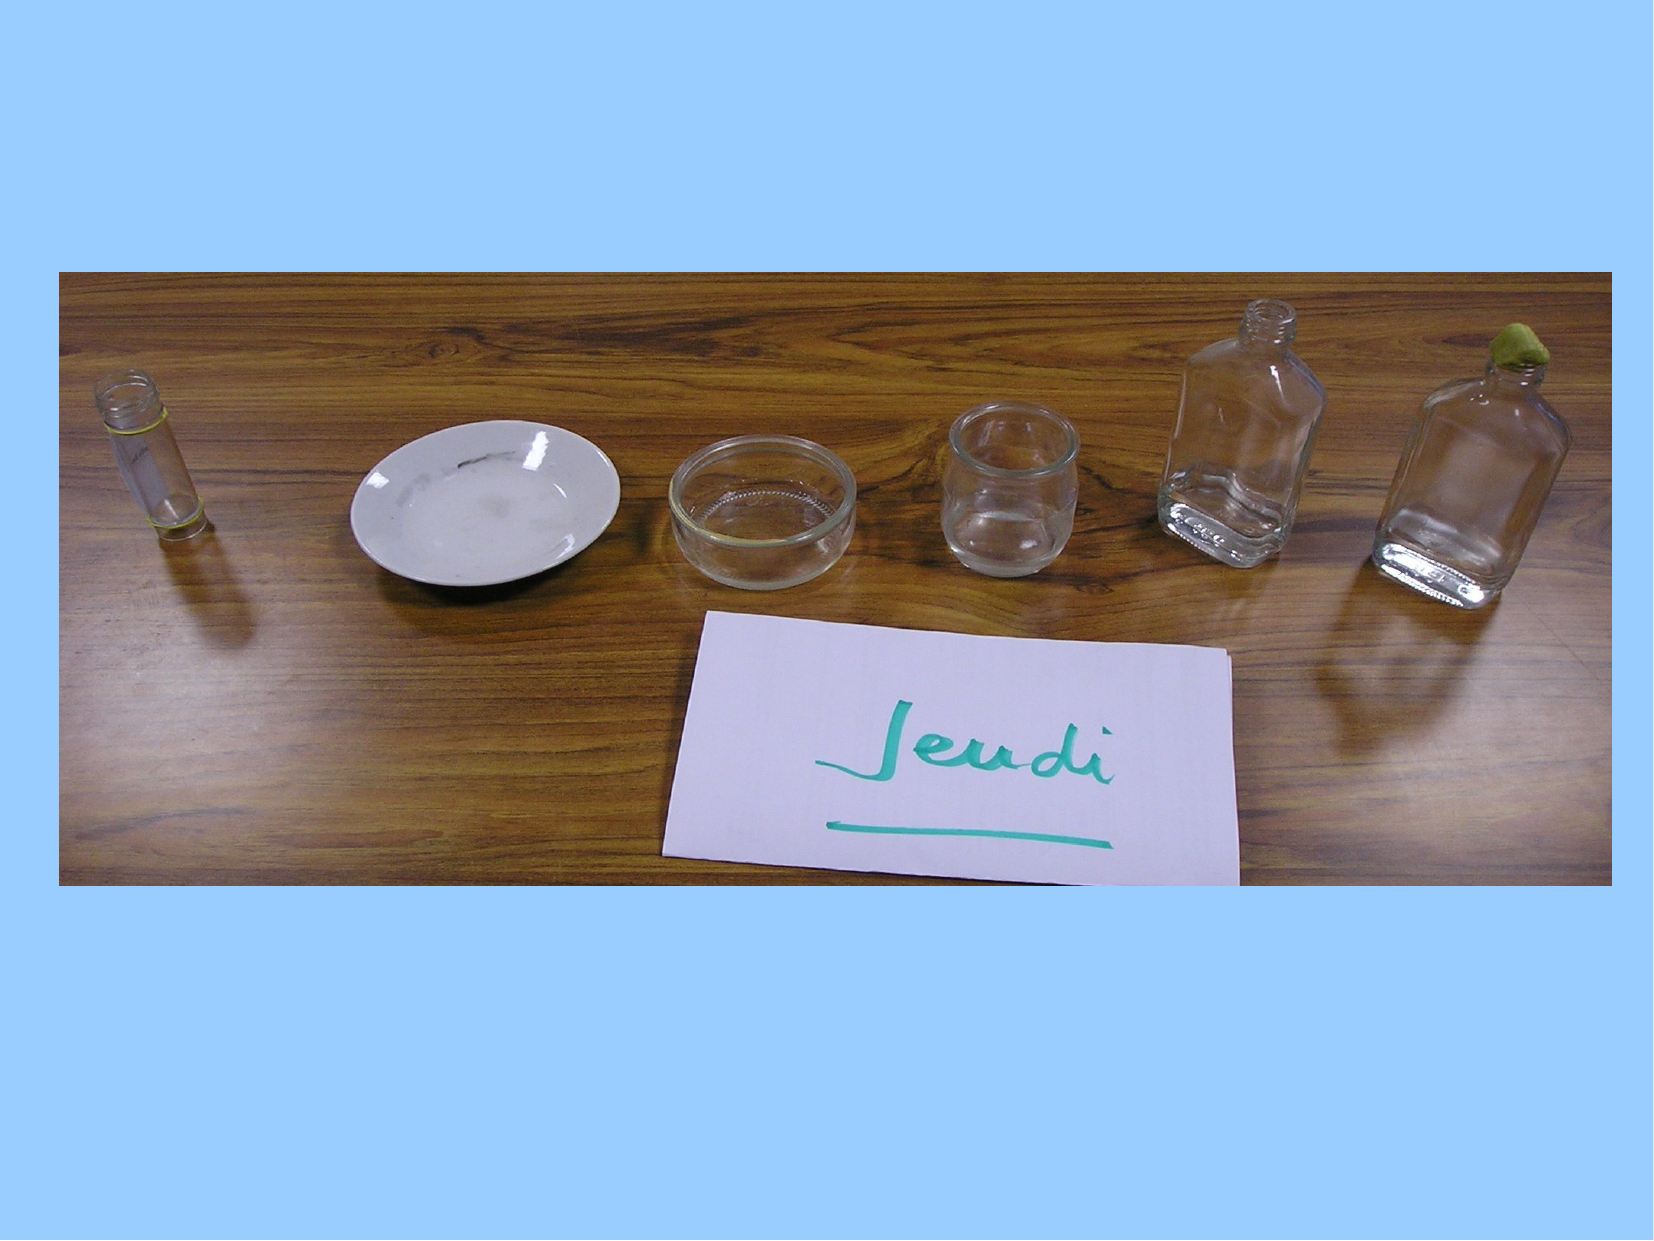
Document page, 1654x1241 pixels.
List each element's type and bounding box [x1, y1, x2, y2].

picture [59, 272, 1612, 886]
